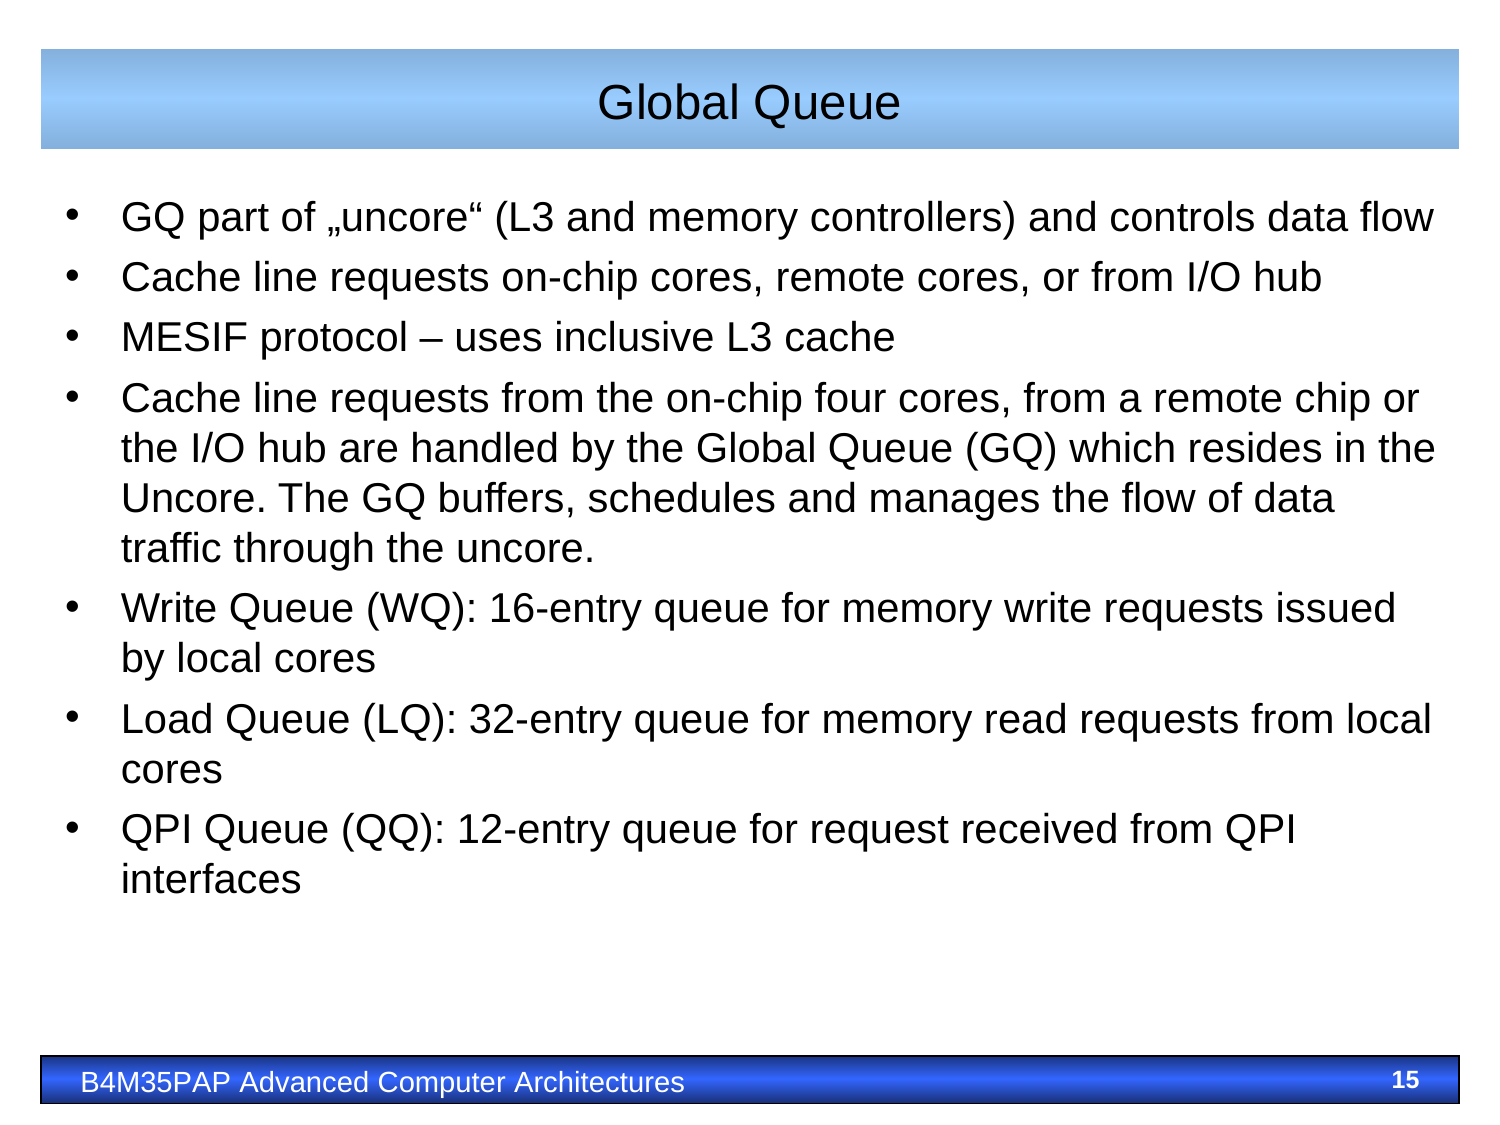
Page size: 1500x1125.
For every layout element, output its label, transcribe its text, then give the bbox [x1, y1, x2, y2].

title Global Queue [41, 49, 1459, 149]
text_box GQ part of „uncore“ (L3 and memory controllers) and controls data flow Cache line requests on-chip cores, remote cores, or from I/O hub MESIF protocol – uses inclusive L3 cache Cache line requests from the on-chip four cores, from a remote chip or the I/O hub are handled by the Global Queue (GQ) which resides in the Uncore. The GQ buffers, schedules and manages the flow of data traffic through the uncore. Write Queue (WQ): 16-entry queue for memory write requests issued by local cores Load Queue (LQ): 32-entry queue for memory read requests from local cores QPI Queue (QQ): 12-entry queue for request received from QPI interfaces [49, 181, 1463, 1009]
